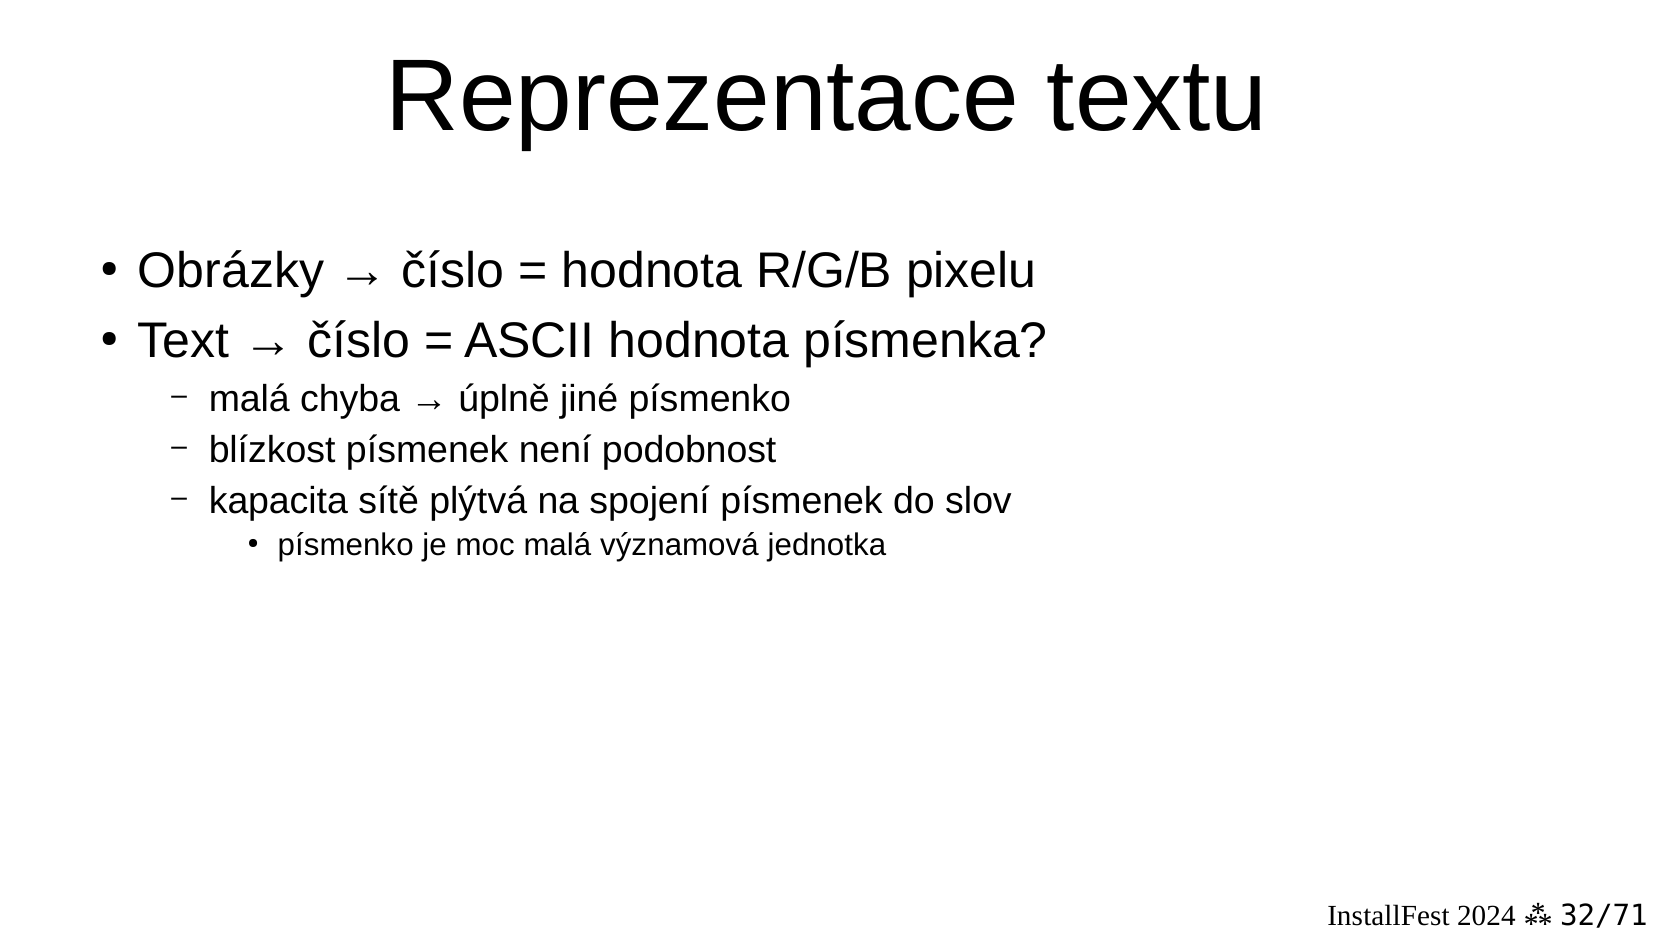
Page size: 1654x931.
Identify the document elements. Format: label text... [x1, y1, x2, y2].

title Reprezentace textu [82, 38, 1571, 153]
list Obrázky → číslo = hodnota R/G/B pixelu Text → číslo = ASCII hodnota písmenka? malá chyba → úplně jiné písmenko blízkost písmenek není podobnost kapacita sítě plýtvá na spojení písmenek do slov písmenko je moc malá významová jednotka [82, 241, 1651, 842]
